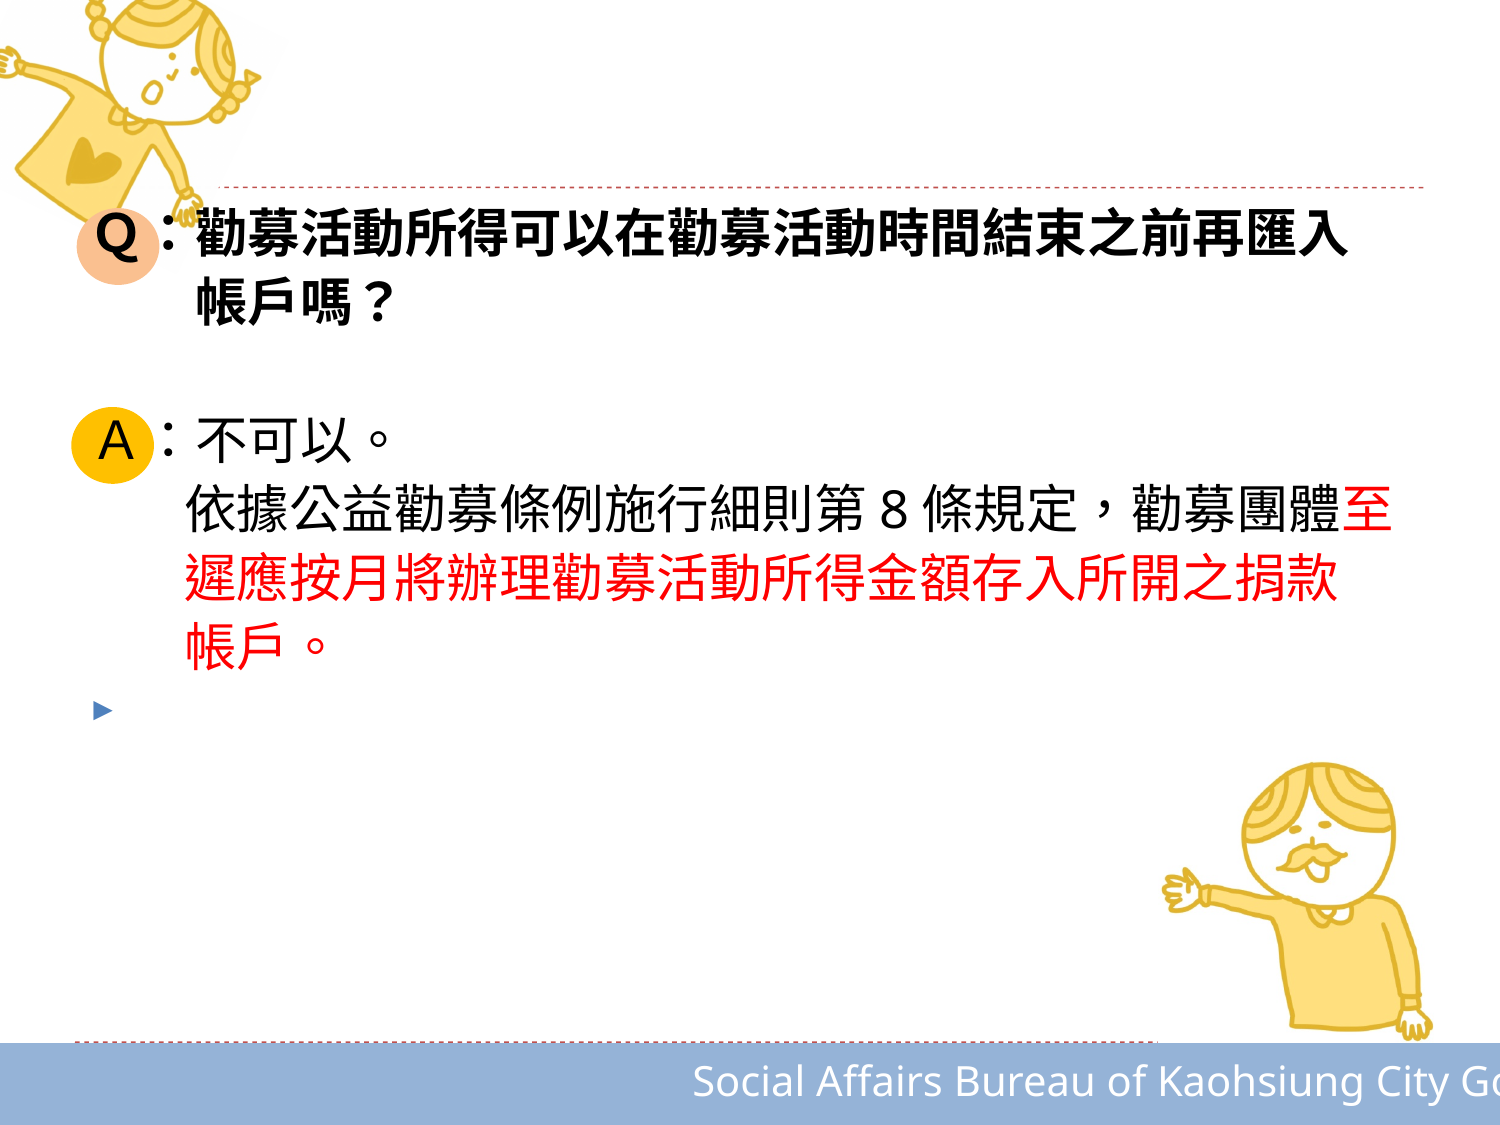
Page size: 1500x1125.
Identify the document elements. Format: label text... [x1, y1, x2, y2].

picture [0, 0, 289, 225]
text_box Social Affairs Bureau of Kaohsiung City Government [0, 1043, 1500, 1125]
text_box [71, 429, 75, 462]
list Ｑ：勸募活動所得可以在勸募活動時間結束之前再匯入 帳戶嗎？ Ａ：不可以。 依據公益勸募條例施行細則第8條規定，勸募團體至 遲應按月將辦理勸募活動所得金額存入所開之捐款 帳戶。 [75, 200, 1426, 705]
picture [1158, 727, 1434, 1043]
